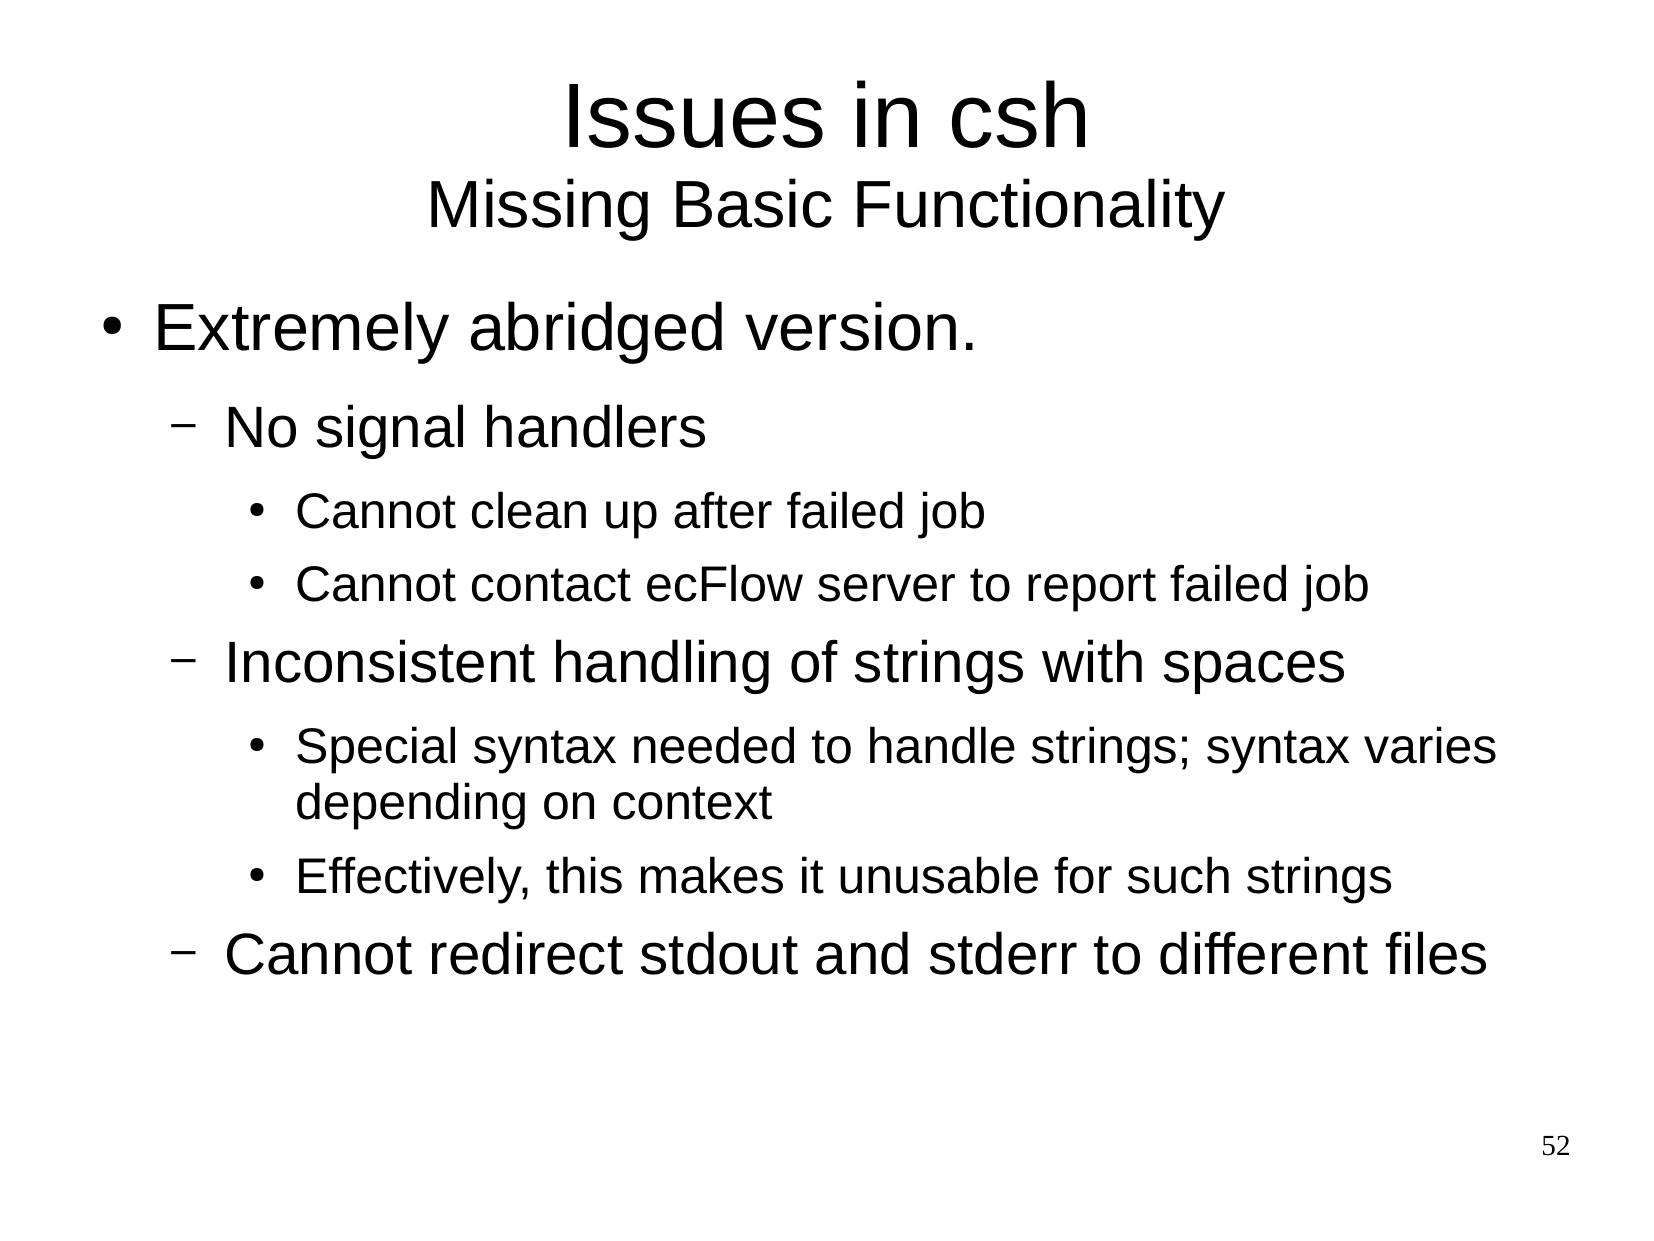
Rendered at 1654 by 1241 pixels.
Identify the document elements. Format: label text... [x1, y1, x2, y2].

list Extremely abridged version. No signal handlers Cannot clean up after failed job Cannot contact ecFlow server to report failed job Inconsistent handling of strings with spaces Special syntax needed to handle strings; syntax varies depending on context Effectively, this makes it unusable for such strings Cannot redirect stdout and stderr to different files [82, 290, 1571, 1010]
title Issues in csh Missing Basic Functionality [82, 49, 1571, 257]
